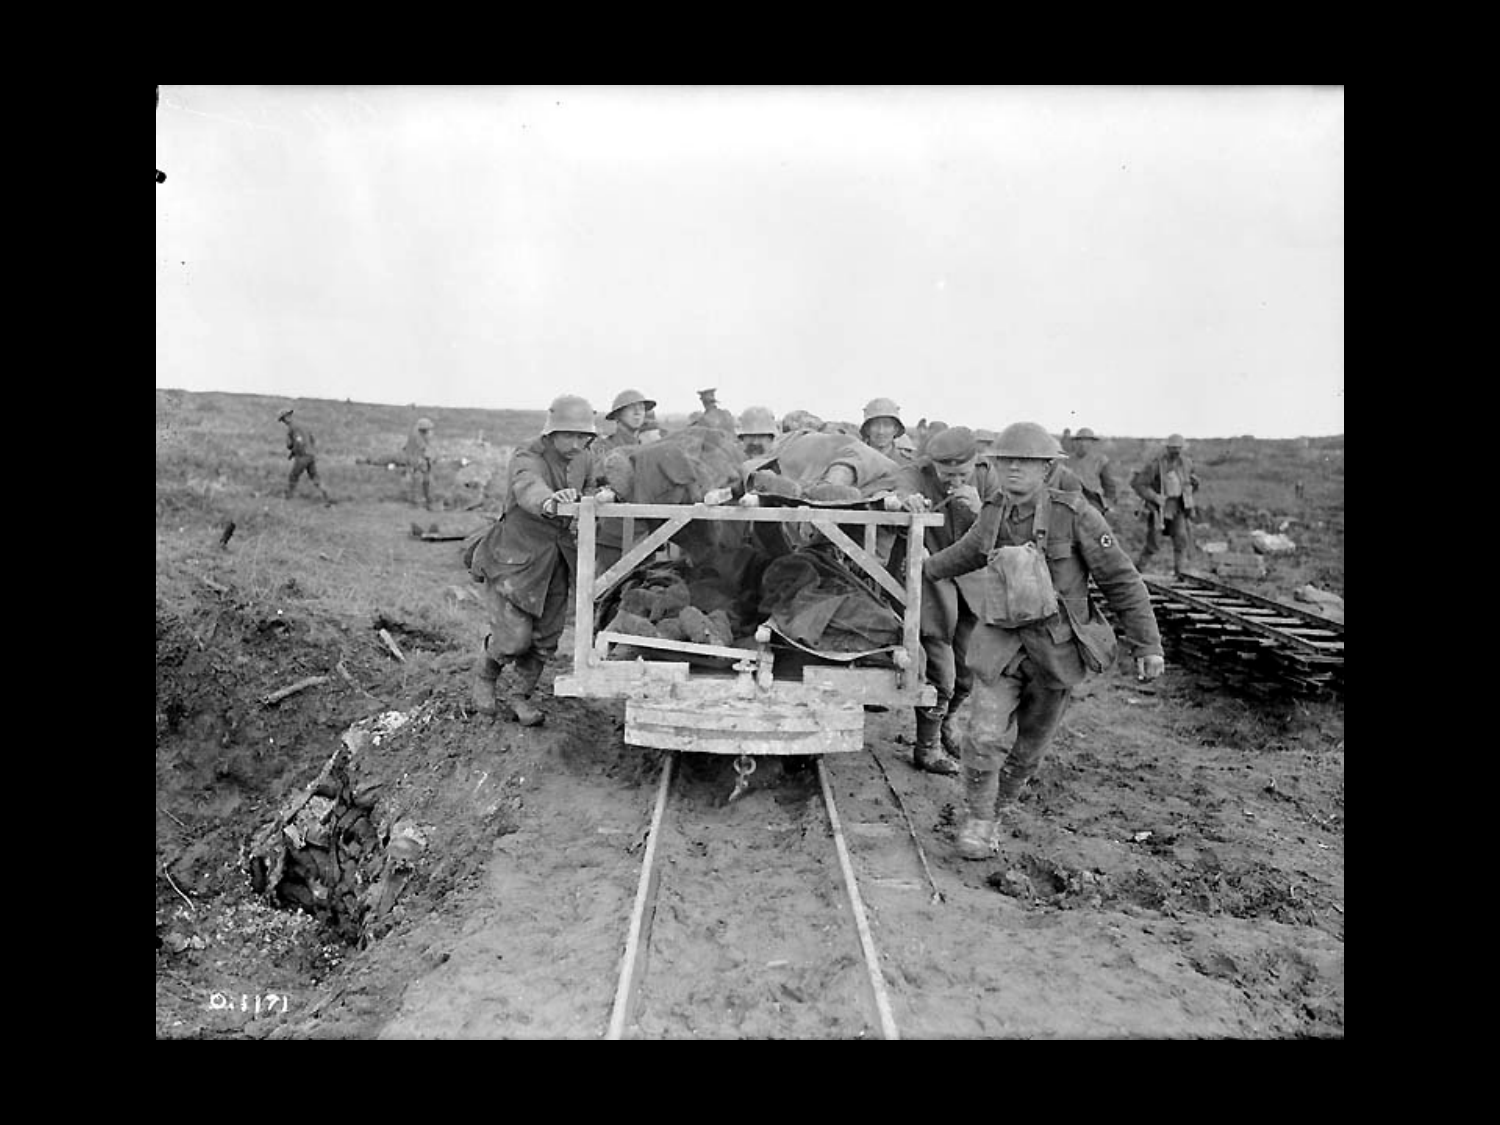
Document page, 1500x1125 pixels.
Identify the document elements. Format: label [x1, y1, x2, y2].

picture [156, 85, 1344, 1040]
